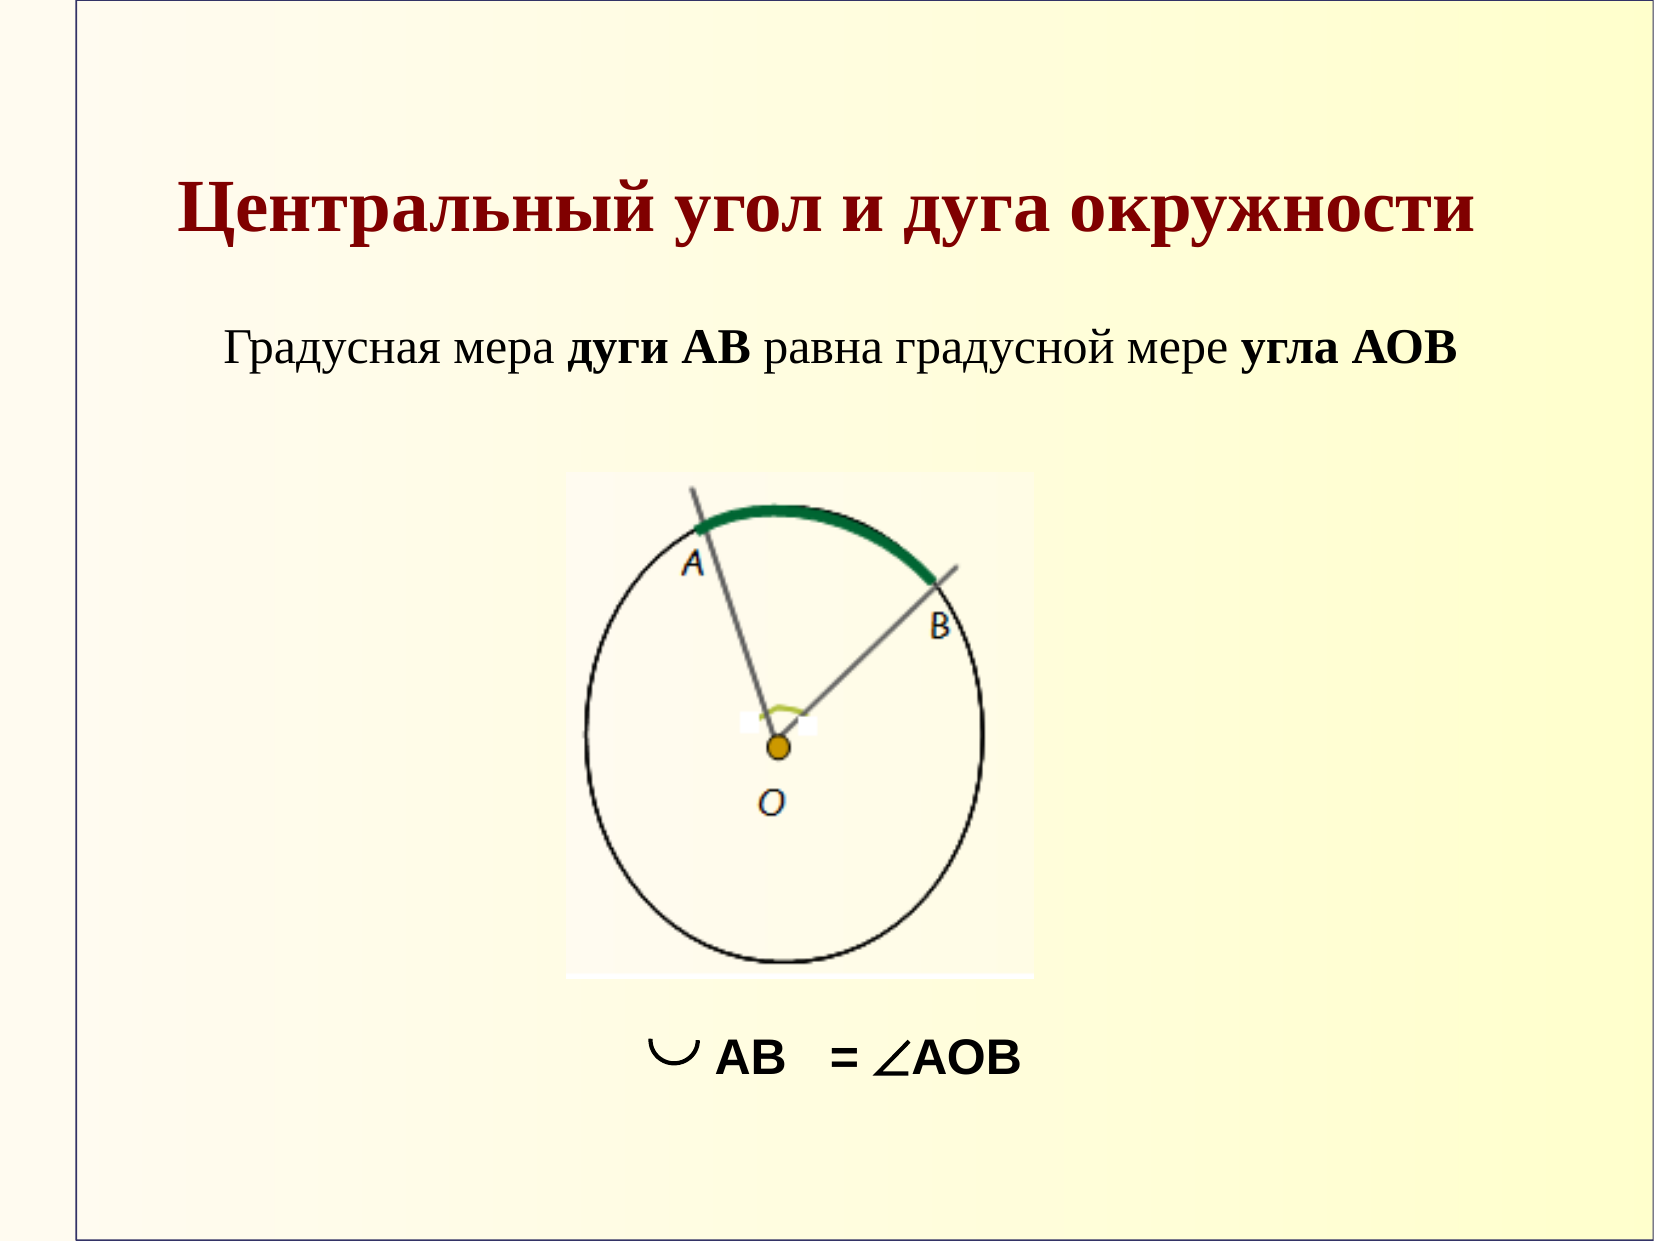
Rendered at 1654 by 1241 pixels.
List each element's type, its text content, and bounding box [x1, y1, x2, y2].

text_box = АОВ [814, 1017, 1123, 1093]
picture [566, 472, 1034, 979]
picture [0, 0, 75, 1241]
text_box АВ [699, 1017, 814, 1093]
title Центральный угол и дуга окружности [121, 103, 1533, 310]
text_box Градусная мера дуги АВ равна градусной мере угла АОВ [208, 311, 1536, 384]
